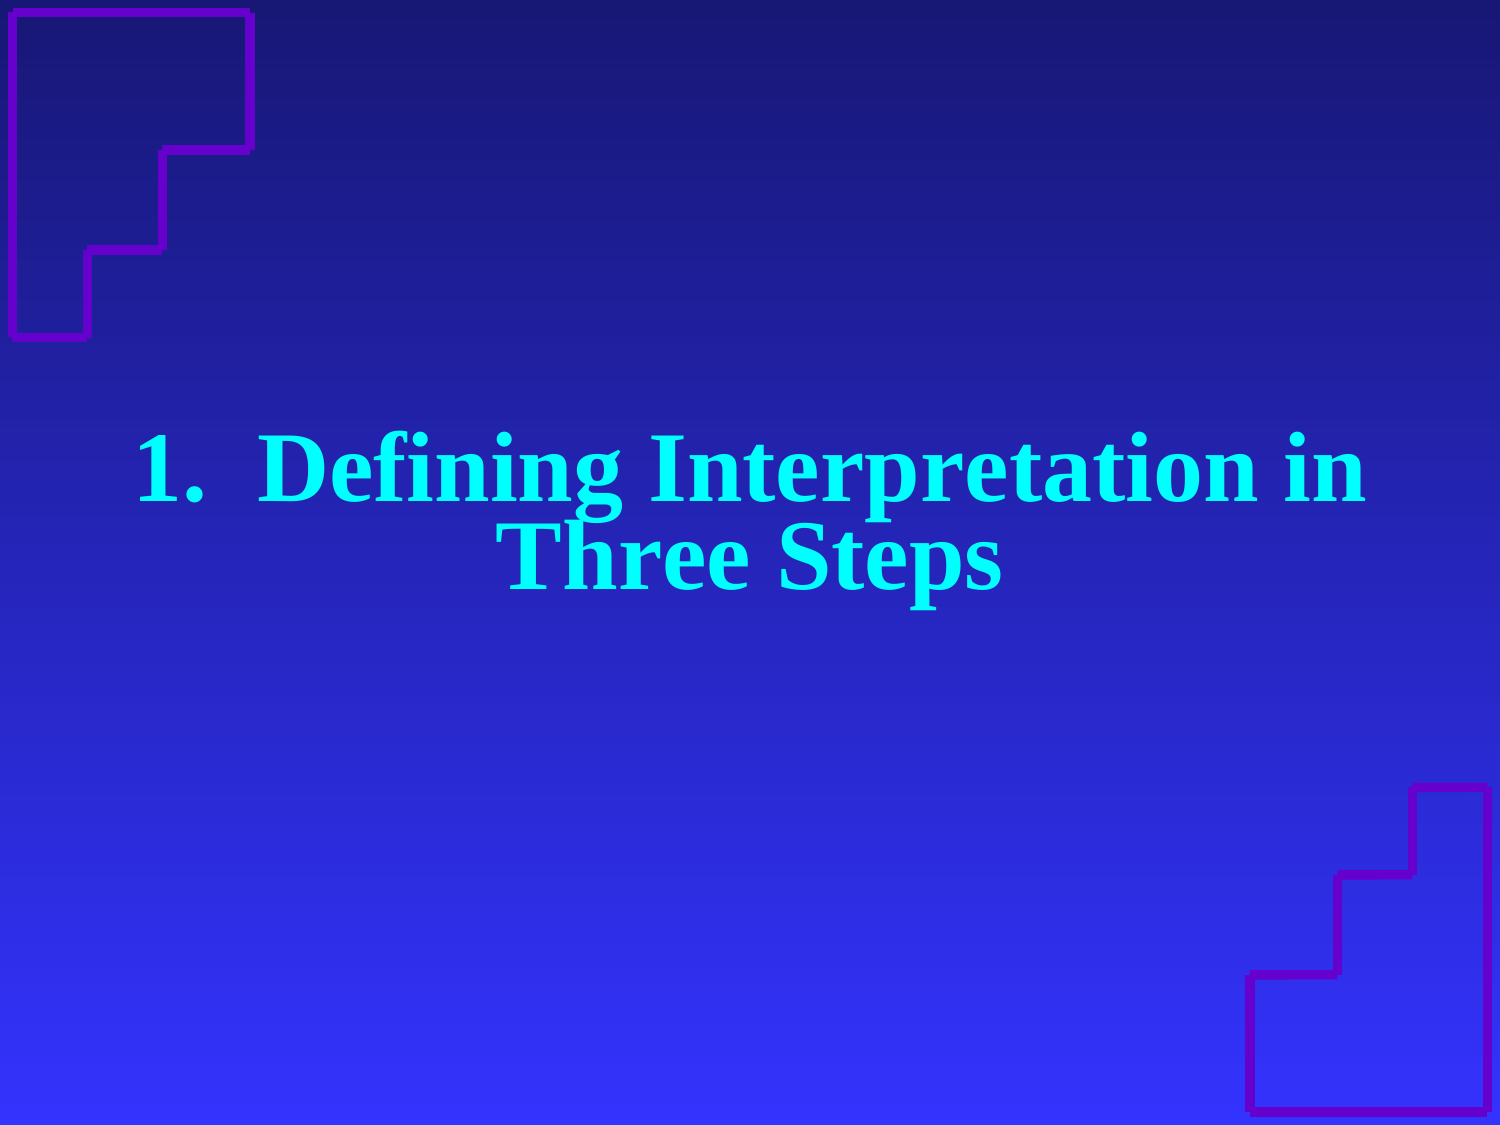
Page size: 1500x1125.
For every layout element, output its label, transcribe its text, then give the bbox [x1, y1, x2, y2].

title 1. Defining Interpretation in Three Steps [112, 411, 1388, 626]
